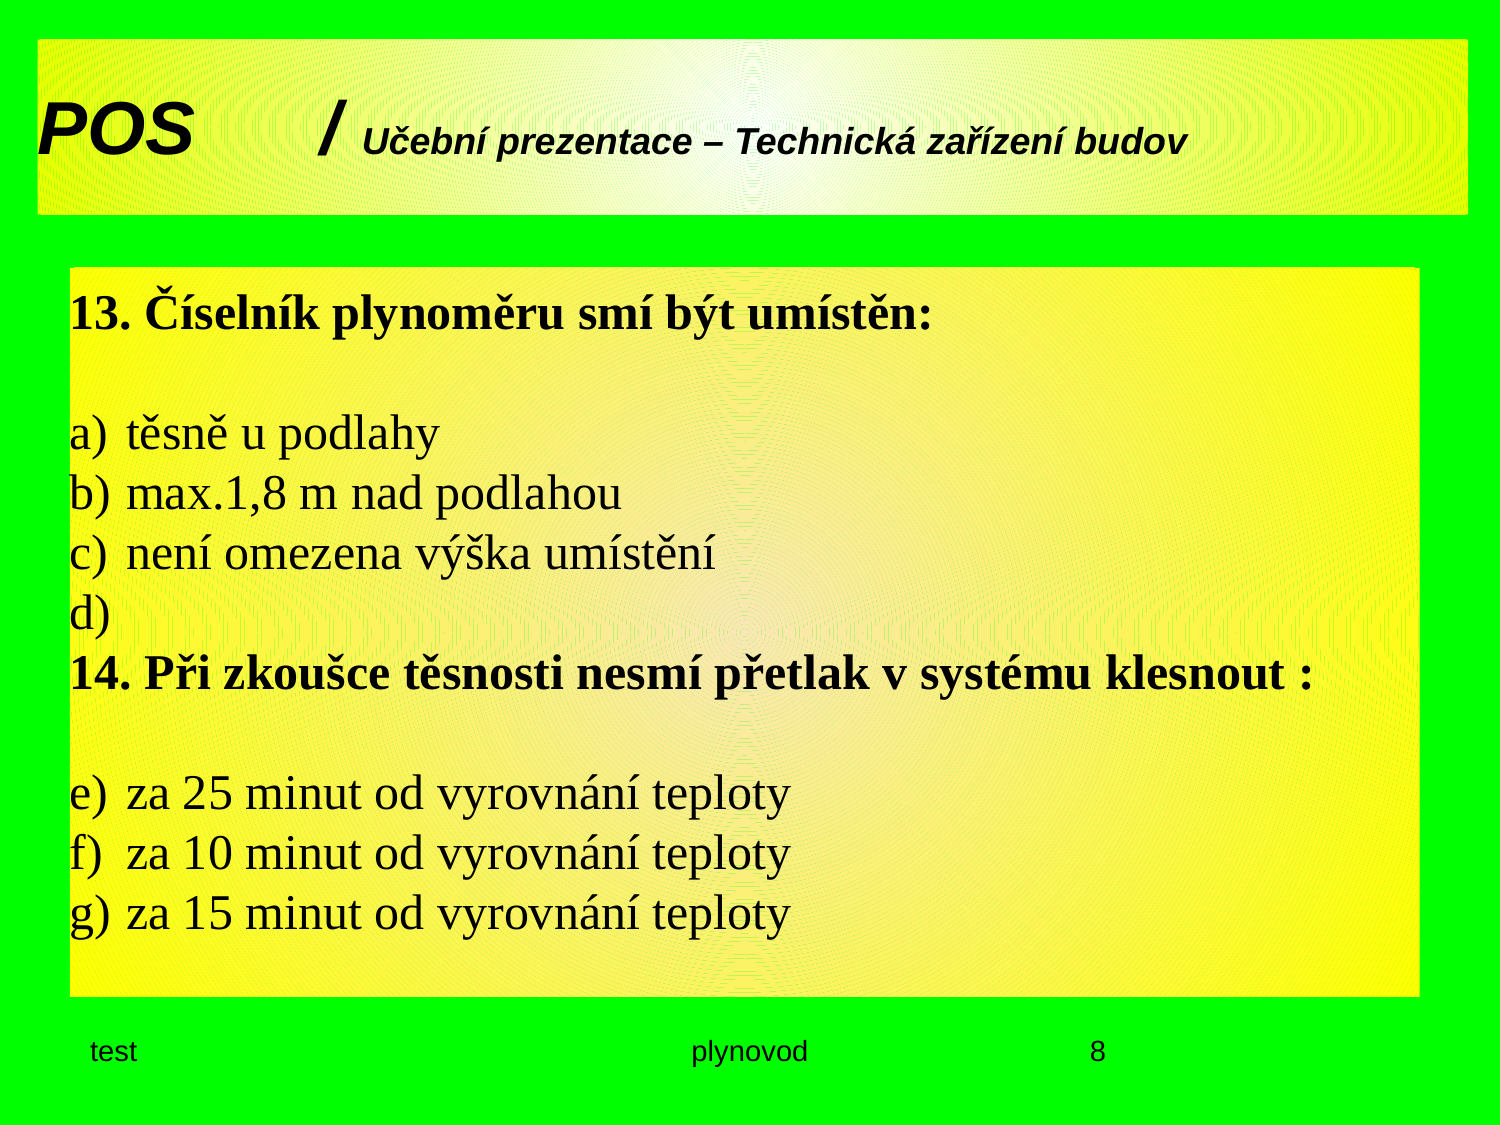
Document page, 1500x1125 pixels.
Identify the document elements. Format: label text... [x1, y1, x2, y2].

text_box plynovod [512, 1024, 988, 1103]
text_box test [75, 1024, 426, 1103]
text_box 13. Číselník plynoměru smí být umístěn: těsně u podlahy max.1,8 m nad podlahou není omezena výška umístění 14. Při zkoušce těsnosti nesmí přetlak v systému klesnout : za 25 minut od vyrovnání teploty za 10 minut od vyrovnání teploty za 15 minut od vyrovnání teploty [69, 267, 1420, 997]
text_box [1074, 1024, 1426, 1103]
text_box POS / Učební prezentace – Technická zařízení budov [38, 40, 1468, 214]
